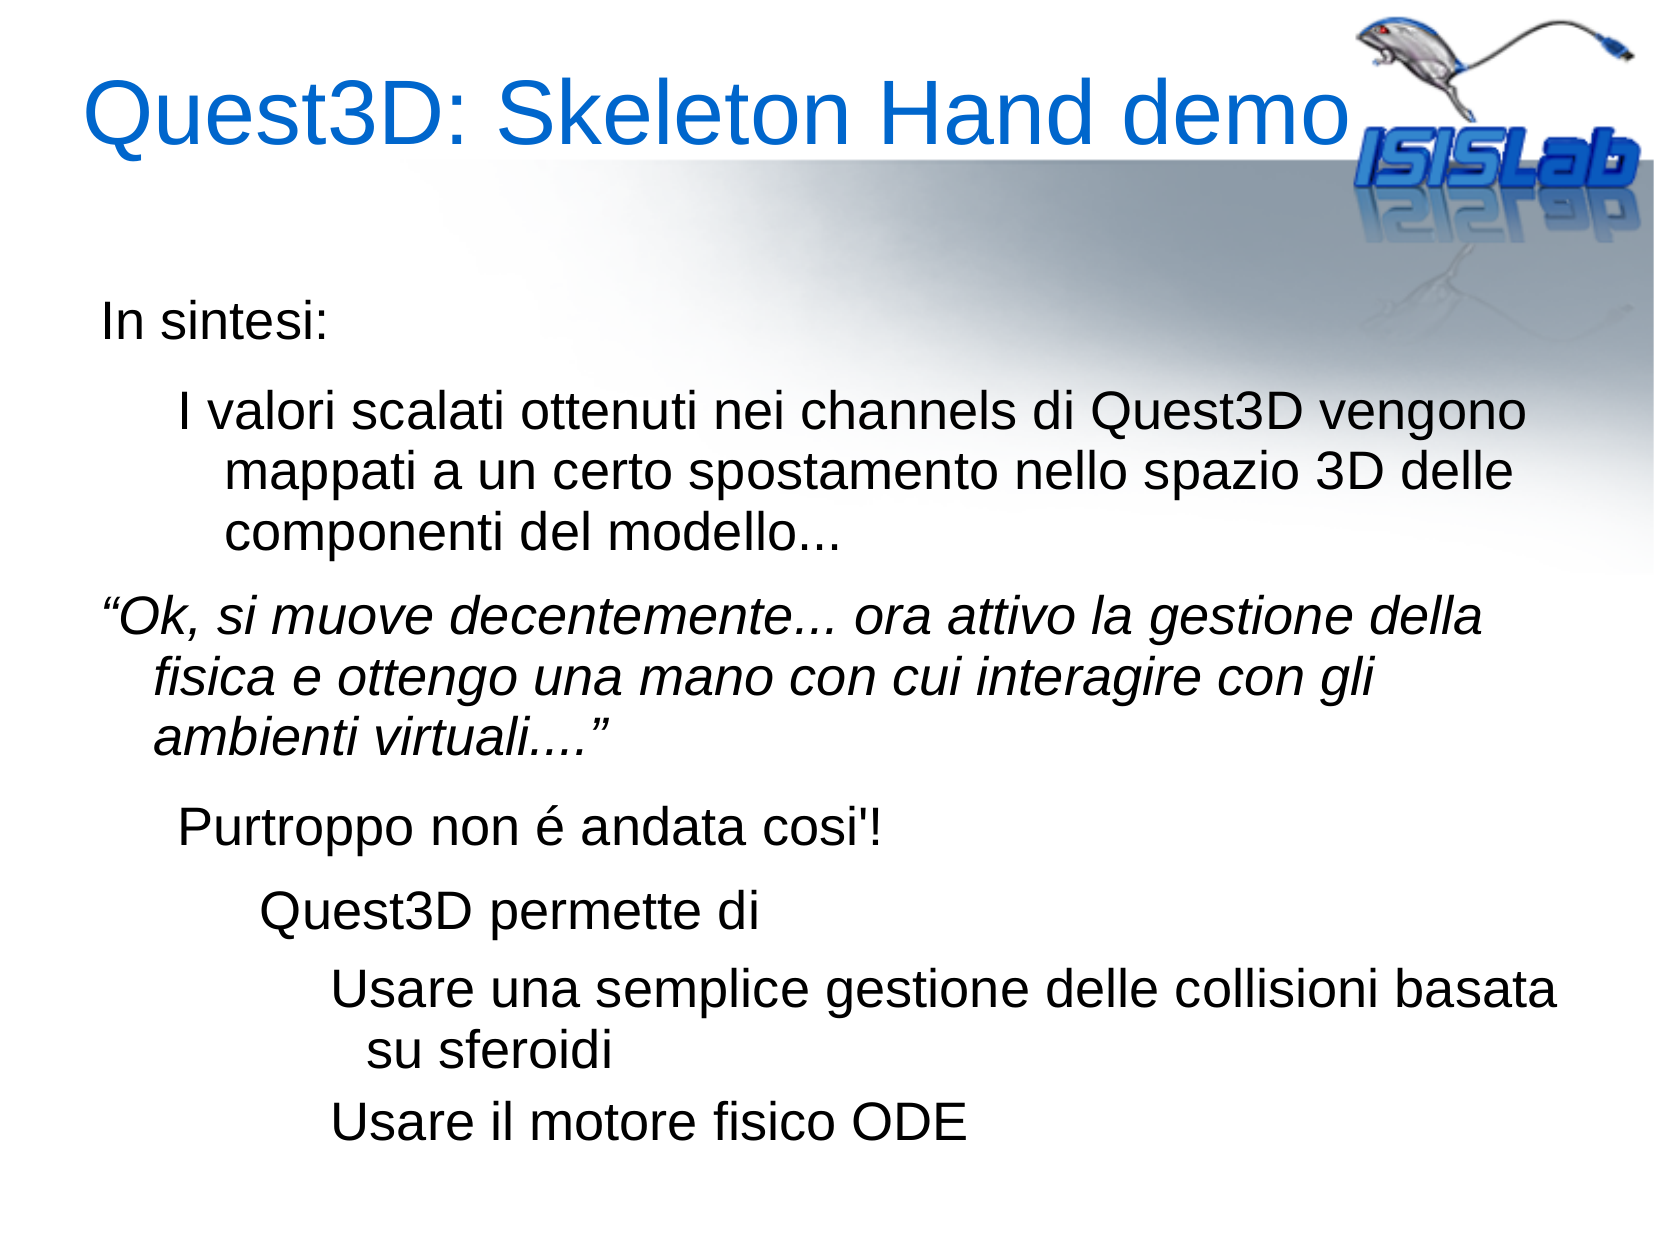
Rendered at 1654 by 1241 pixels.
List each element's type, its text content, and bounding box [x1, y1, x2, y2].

picture [0, 0, 1654, 1241]
title Quest3D: Skeleton Hand demo [82, 49, 1571, 178]
list In sintesi: I valori scalati ottenuti nei channels di Quest3D vengono mappati a un certo spostamento nello spazio 3D delle componenti del modello... “Ok, si muove decentemente... ora attivo la gestione della fisica e ottengo una mano con cui interagire con gli ambienti virtuali....” Purtroppo non é andata cosi'! Quest3D permette di Usare una semplice gestione delle collisioni basata su sferoidi Usare il motore fisico ODE [82, 290, 1571, 1152]
